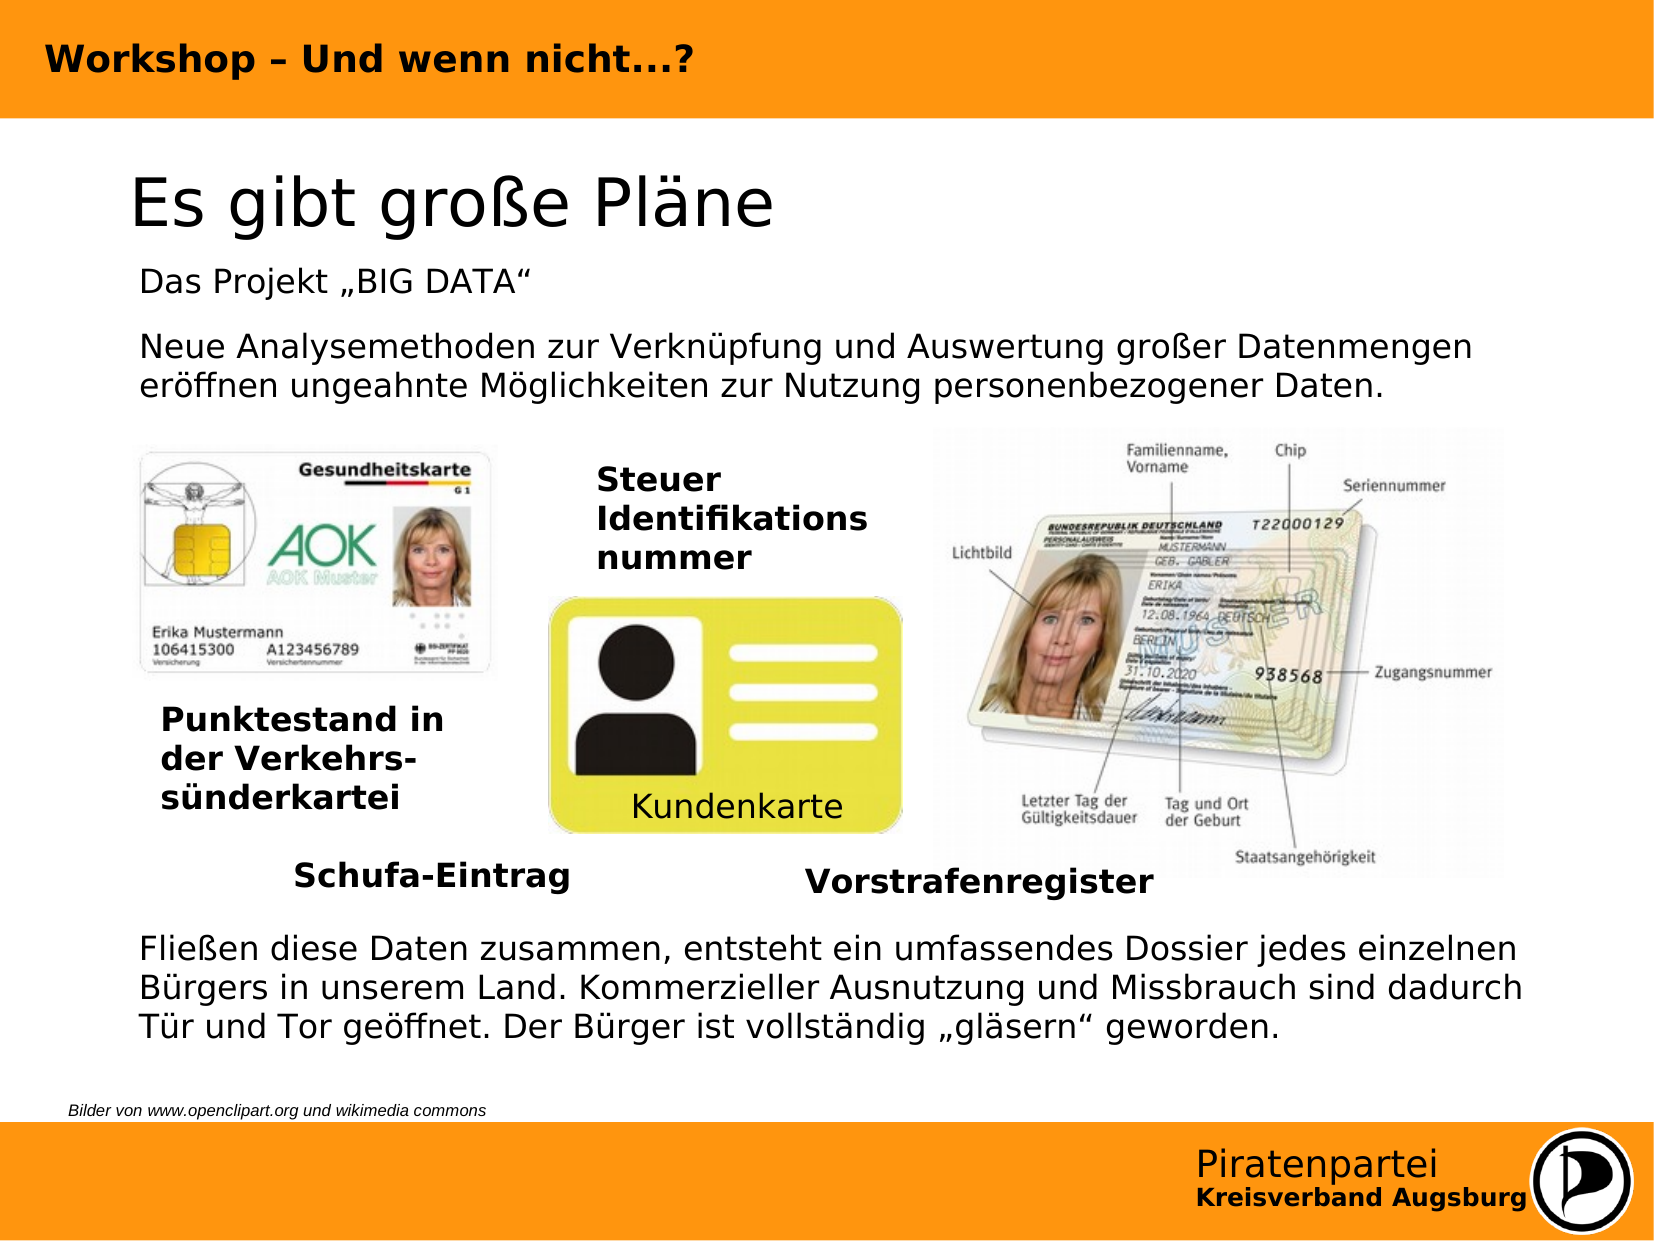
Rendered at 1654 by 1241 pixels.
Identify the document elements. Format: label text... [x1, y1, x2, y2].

picture [132, 444, 498, 681]
text_box Schufa-Eintrag [278, 848, 666, 913]
text_box Fließen diese Daten zusammen, entsteht ein umfassendes Dossier jedes einzelnen Bürgers in unserem Land. Kommerzieller Ausnutzung und Missbrauch sind dadurch Tür und Tor geöffnet. Der Bürger ist vollständig „gläsern“ geworden. [124, 921, 1579, 1086]
text_box Das Projekt „BIG DATA“ [123, 253, 1532, 312]
text_box Vorstrafenregister [790, 854, 1178, 918]
text_box Kundenkarte [616, 779, 895, 837]
picture [1529, 1127, 1634, 1235]
text_box Neue Analysemethoden zur Verknüpfung und Auswertung großer Datenmengen eröffnen ungeahnte Möglichkeiten zur Nutzung personenbezogener Daten. [124, 319, 1532, 432]
text_box Es gibt große Pläne [115, 155, 1560, 248]
text_box Punktestand in der Verkehrs-sünderkartei [145, 692, 534, 820]
text_box Workshop – Und wenn nicht...? [29, 29, 1329, 88]
text_box Bilder von www.openclipart.org und wikimedia commons [53, 1092, 842, 1127]
text_box Steuer Identifikations nummer [581, 452, 941, 610]
picture [933, 427, 1504, 878]
picture [548, 596, 903, 834]
